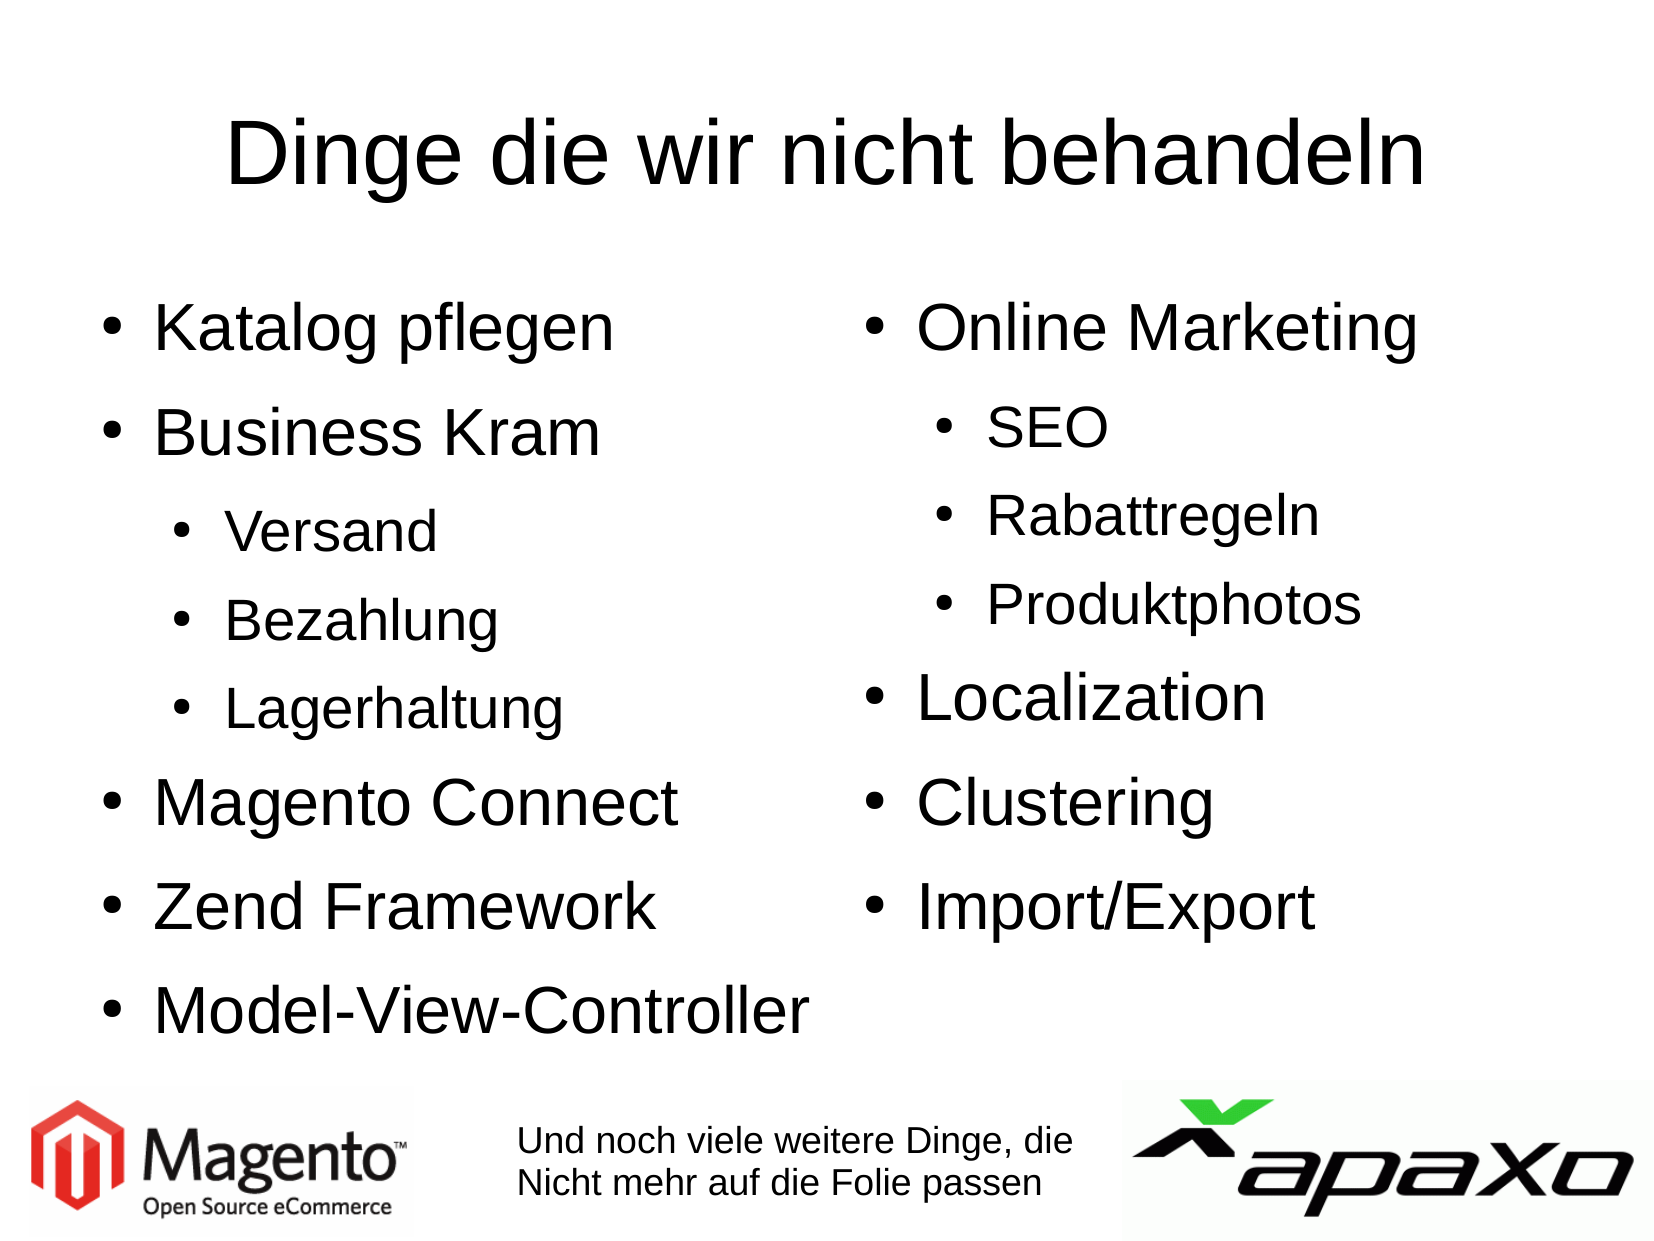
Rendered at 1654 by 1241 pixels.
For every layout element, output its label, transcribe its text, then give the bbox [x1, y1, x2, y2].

text_box Und noch viele weitere Dinge, die Nicht mehr auf die Folie passen [501, 1111, 1091, 1211]
picture [1122, 1080, 1654, 1241]
picture [29, 1086, 414, 1237]
title Dinge die wir nicht behandeln [82, 49, 1571, 257]
list Katalog pflegen Business Kram Versand Bezahlung Lagerhaltung Magento Connect Zend Framework Model-View-Controller [82, 290, 857, 1109]
list Online Marketing SEO Rabattregeln Produktphotos Localization Clustering Import/Export [845, 290, 1572, 1094]
